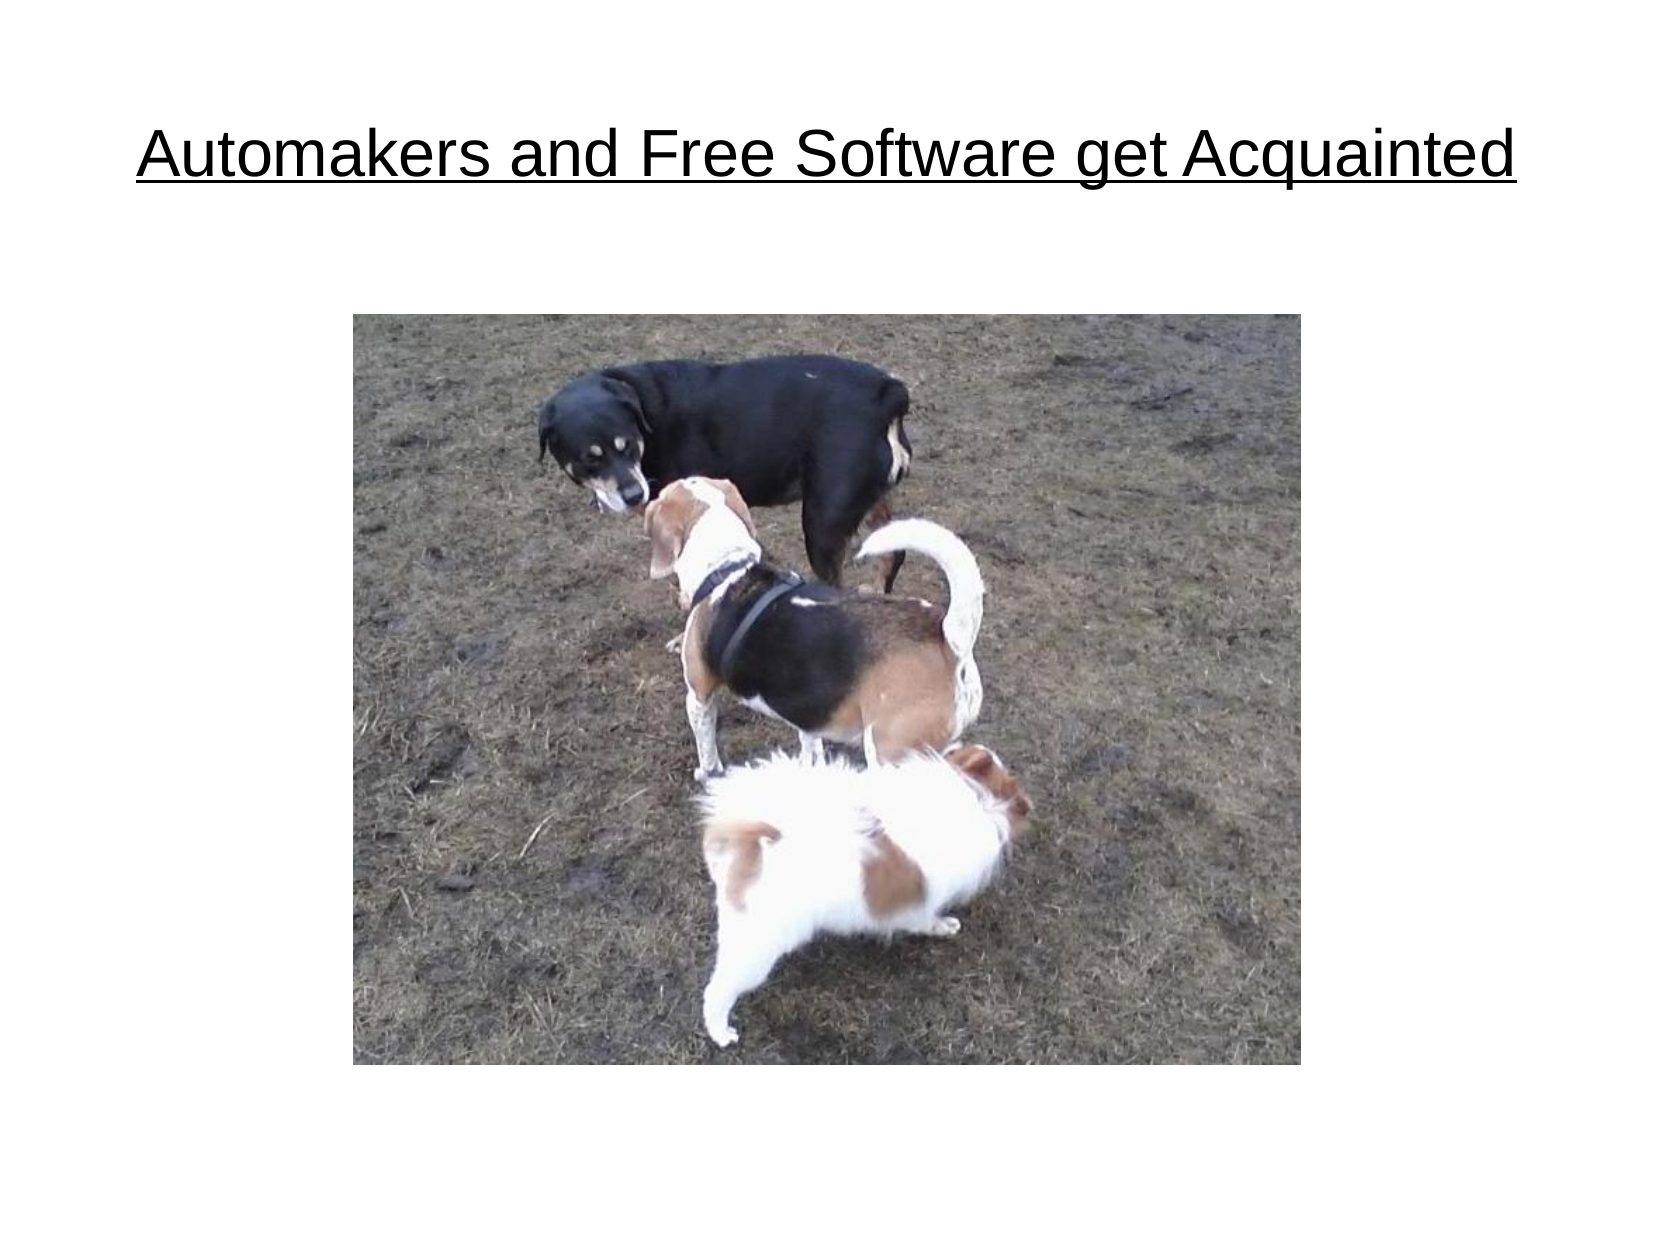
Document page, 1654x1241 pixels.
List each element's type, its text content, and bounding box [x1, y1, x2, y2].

title Automakers and Free Software get Acquainted [82, 49, 1571, 257]
picture [353, 314, 1301, 1066]
